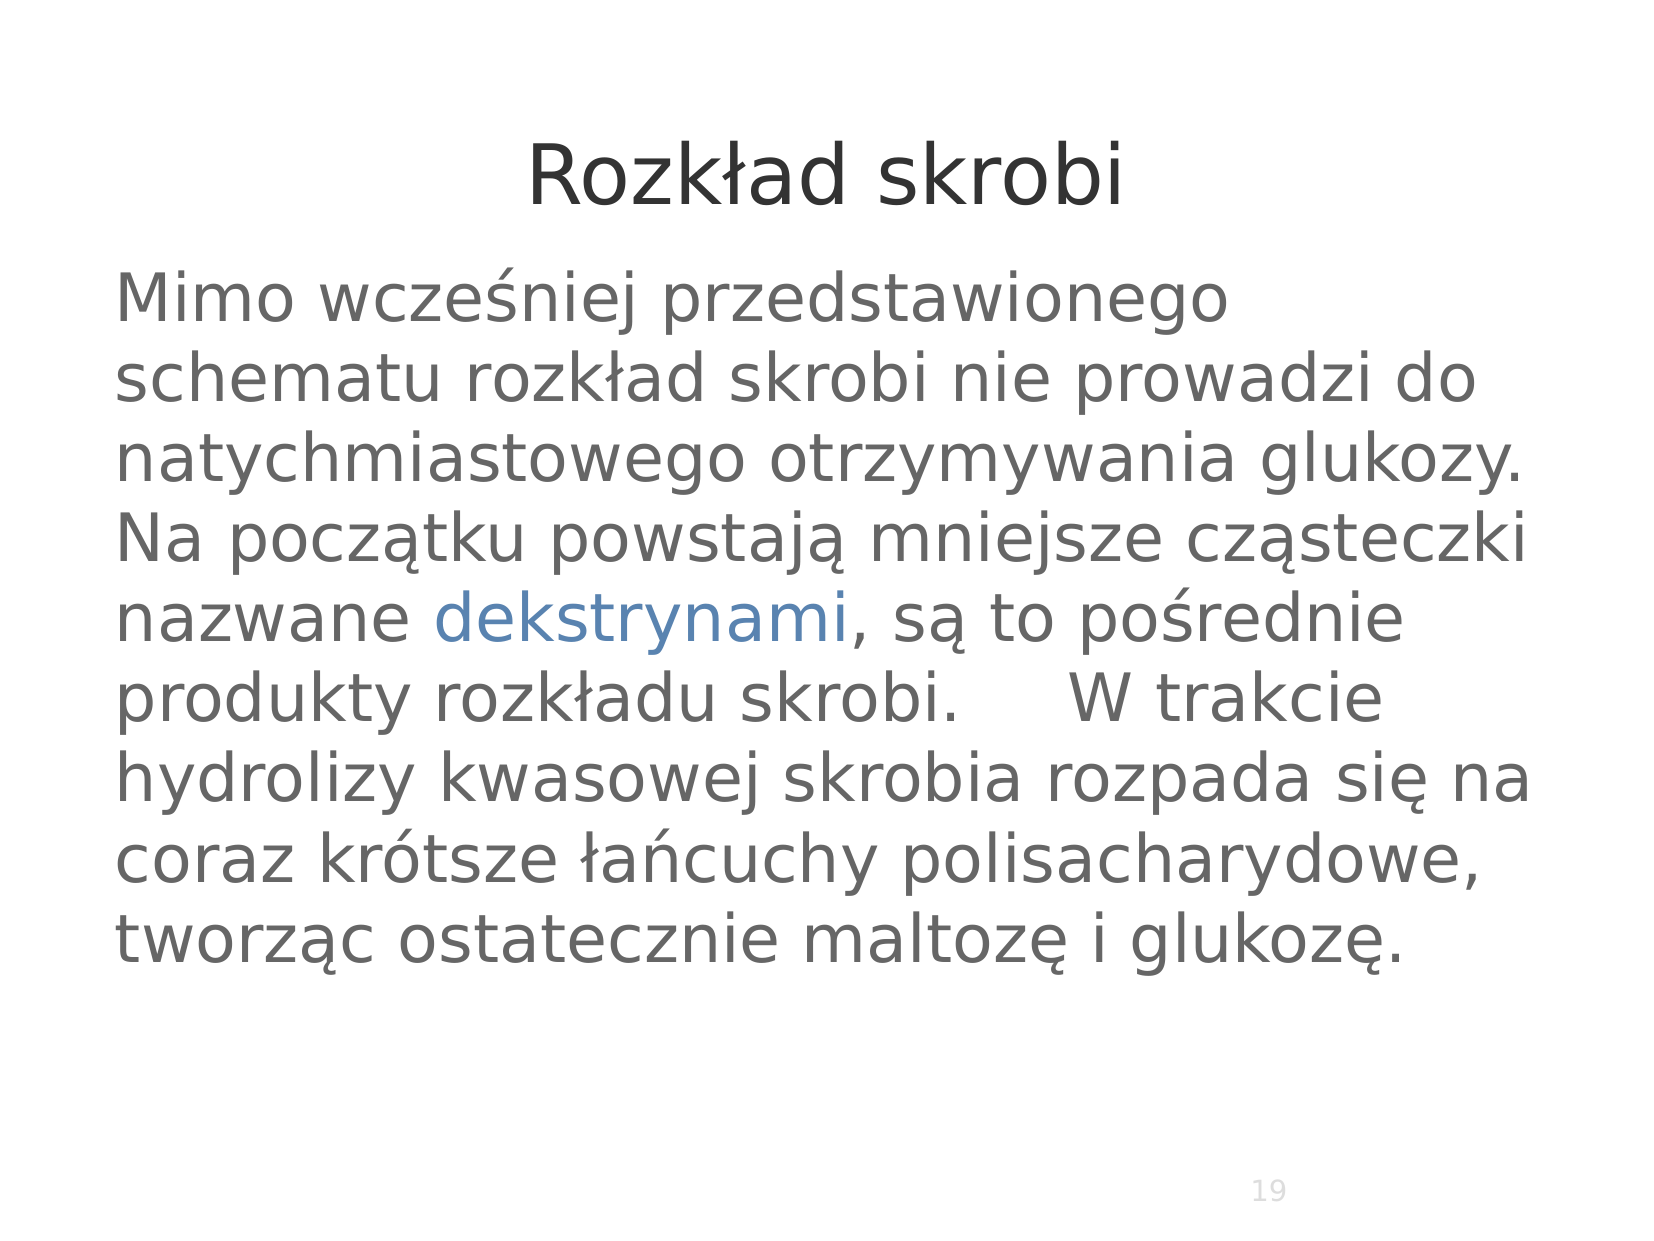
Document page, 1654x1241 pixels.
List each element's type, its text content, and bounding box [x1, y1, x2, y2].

text_box [1250, 1172, 1636, 1241]
title Rozkład skrobi [114, 73, 1539, 271]
list Mimo wcześniej przedstawionego schematu rozkład skrobi nie prowadzi do natychmiastowego otrzymywania glukozy. Na początku powstają mniejsze cząsteczki nazwane dekstrynami, są to pośrednie produkty rozkładu skrobi. W trakcie hydrolizy kwasowej skrobia rozpada się na coraz krótsze łańcuchy polisacharydowe, tworząc ostatecznie maltozę i glukozę. [114, 254, 1536, 1052]
